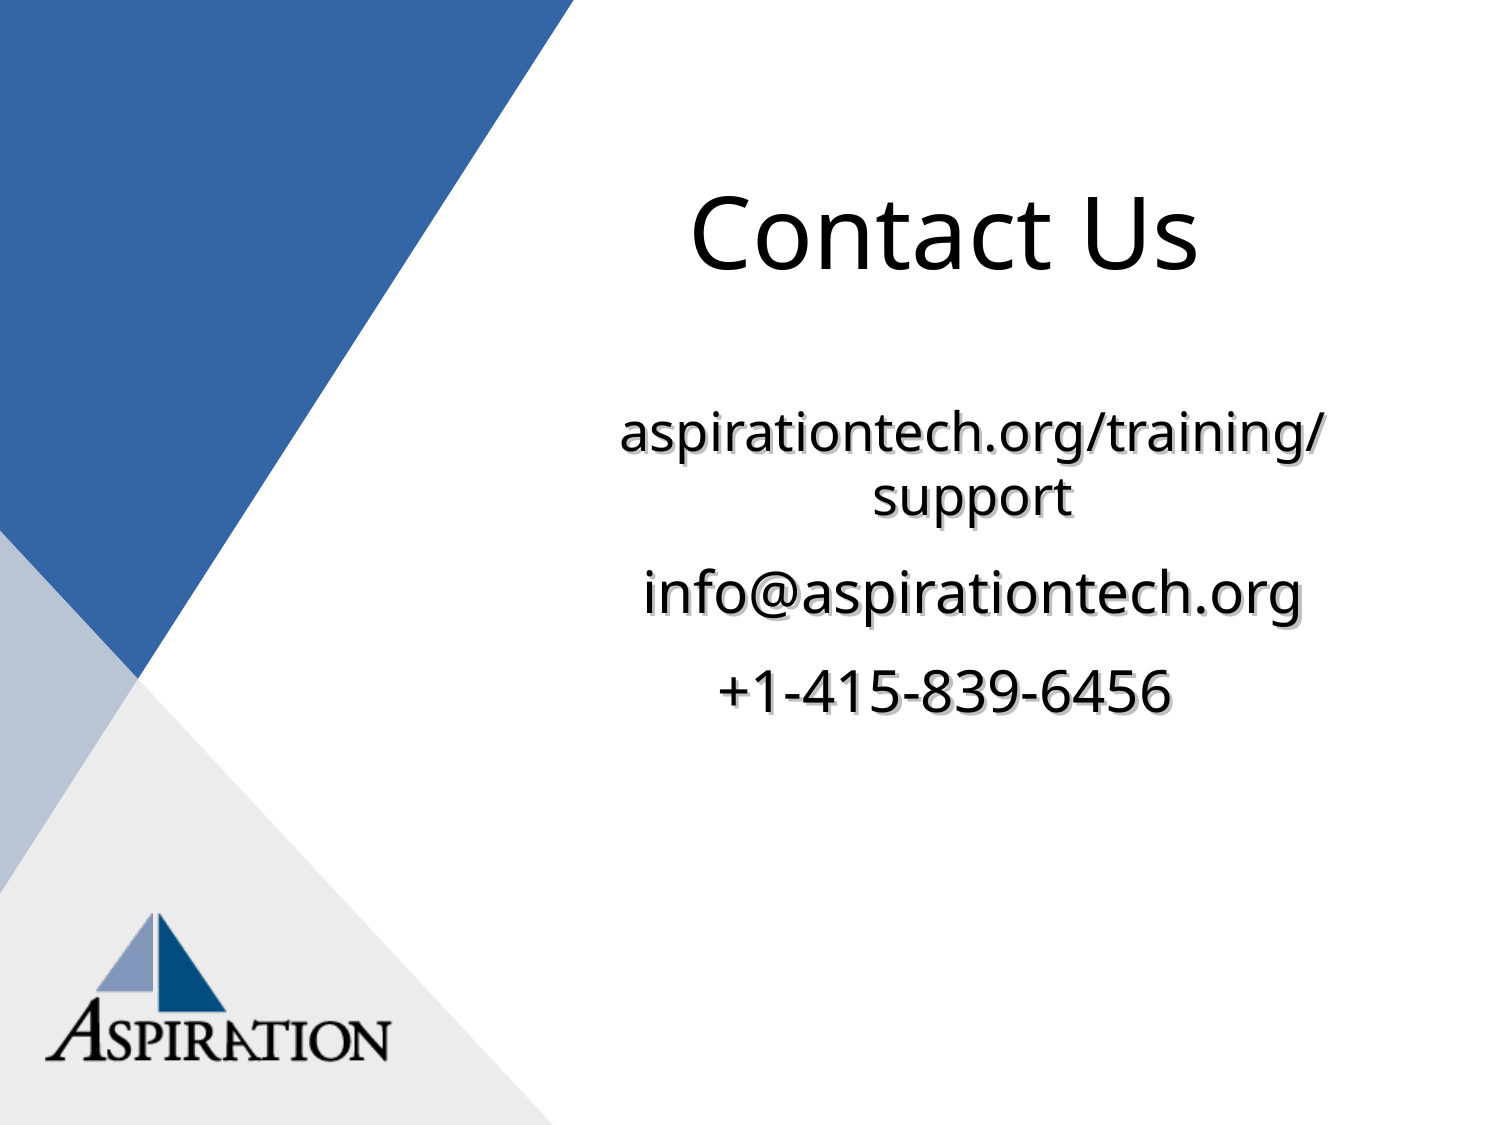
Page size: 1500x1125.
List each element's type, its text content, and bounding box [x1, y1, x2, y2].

picture [45, 913, 394, 1081]
list aspirationtech.org/training/support info@aspirationtech.org +1-415-839-6456 [465, 398, 1425, 751]
title Contact Us [465, 139, 1425, 327]
